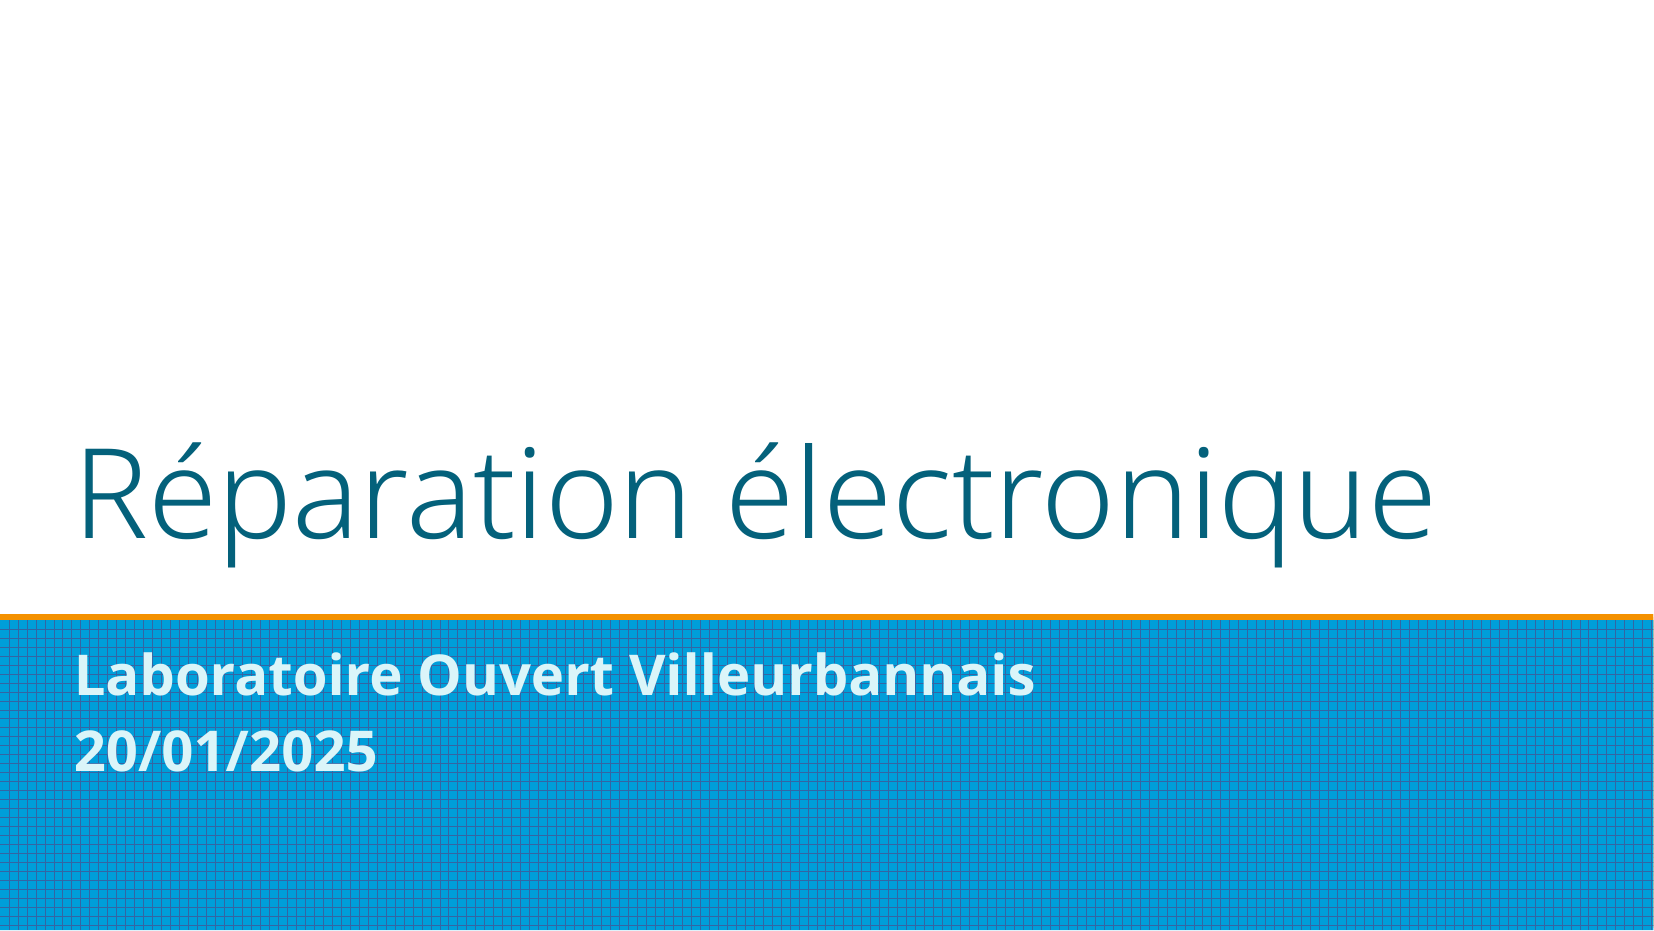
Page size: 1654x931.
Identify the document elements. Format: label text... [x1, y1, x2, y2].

title Réparation électronique [73, 44, 1551, 576]
subtitle Laboratoire Ouvert Villeurbannais 20/01/2025 [73, 634, 1551, 827]
